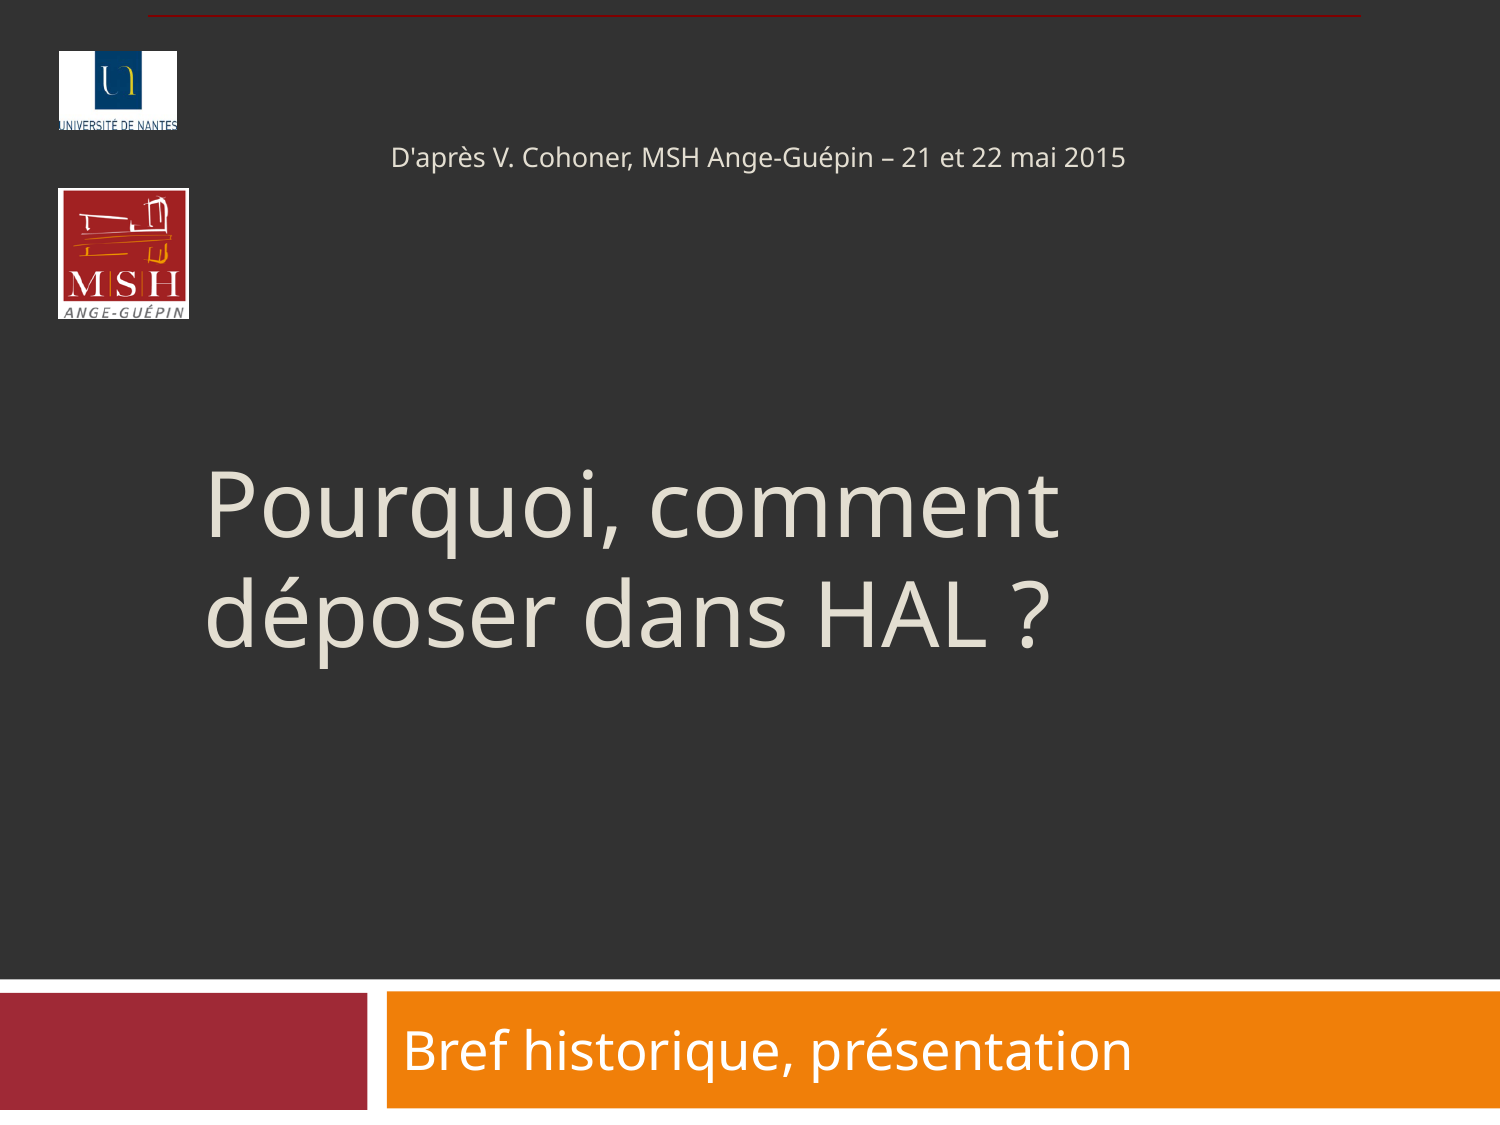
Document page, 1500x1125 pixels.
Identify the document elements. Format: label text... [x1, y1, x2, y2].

footer D'après V. Cohoner, MSH Ange-Guépin – 21 et 22 mai 2015 [45, 156, 1471, 219]
picture [58, 188, 189, 319]
picture [59, 51, 177, 130]
title Pourquoi, comment déposer dans HAL ? [188, 389, 1359, 674]
subtitle Bref historique, présentation [387, 992, 1488, 1105]
